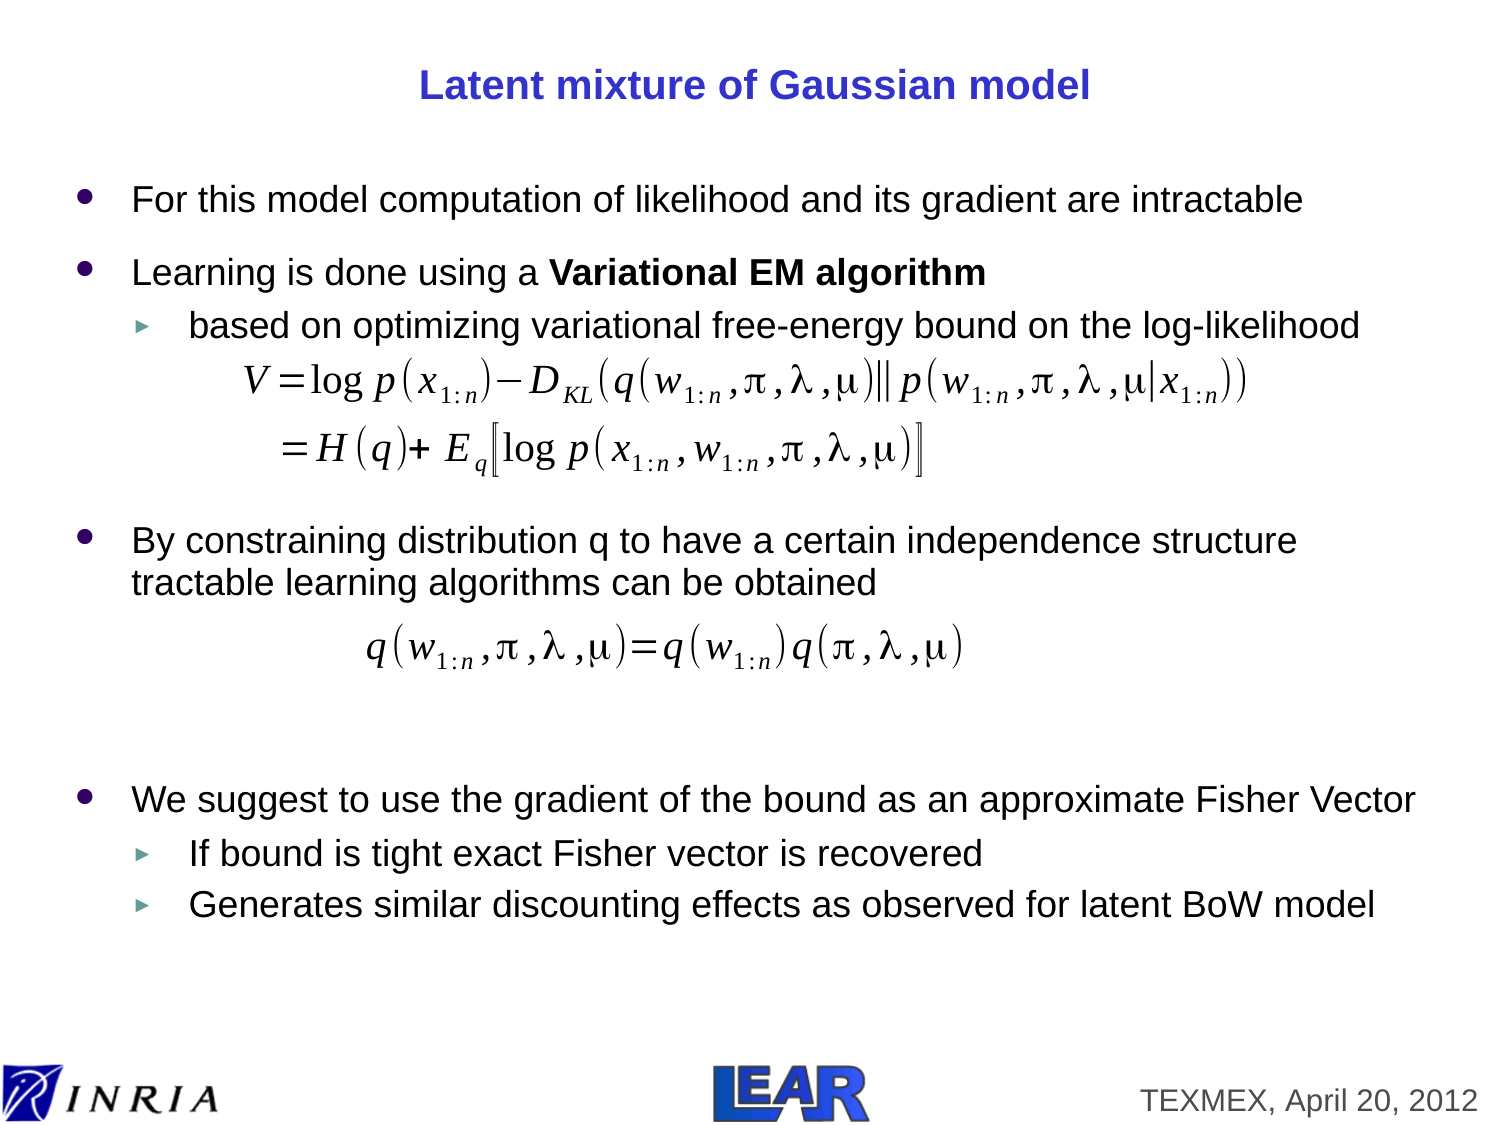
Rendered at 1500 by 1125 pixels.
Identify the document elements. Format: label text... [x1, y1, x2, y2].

chart [271, 420, 929, 479]
chart [236, 355, 1255, 409]
list For this model computation of likelihood and its gradient are intractable Learning is done using a Variational EM algorithm based on optimizing variational free-energy bound on the log-likelihood By constraining distribution q to have a certain independence structure tractable learning algorithms can be obtained We suggest to use the gradient of the bound as an approximate Fisher Vector If bound is tight exact Fisher vector is recovered Generates similar discounting effects as observed for latent BoW model [75, 178, 1425, 1125]
title Latent mixture of Gaussian model [51, 46, 1459, 123]
chart [358, 621, 971, 676]
picture [0, 1050, 75, 1125]
